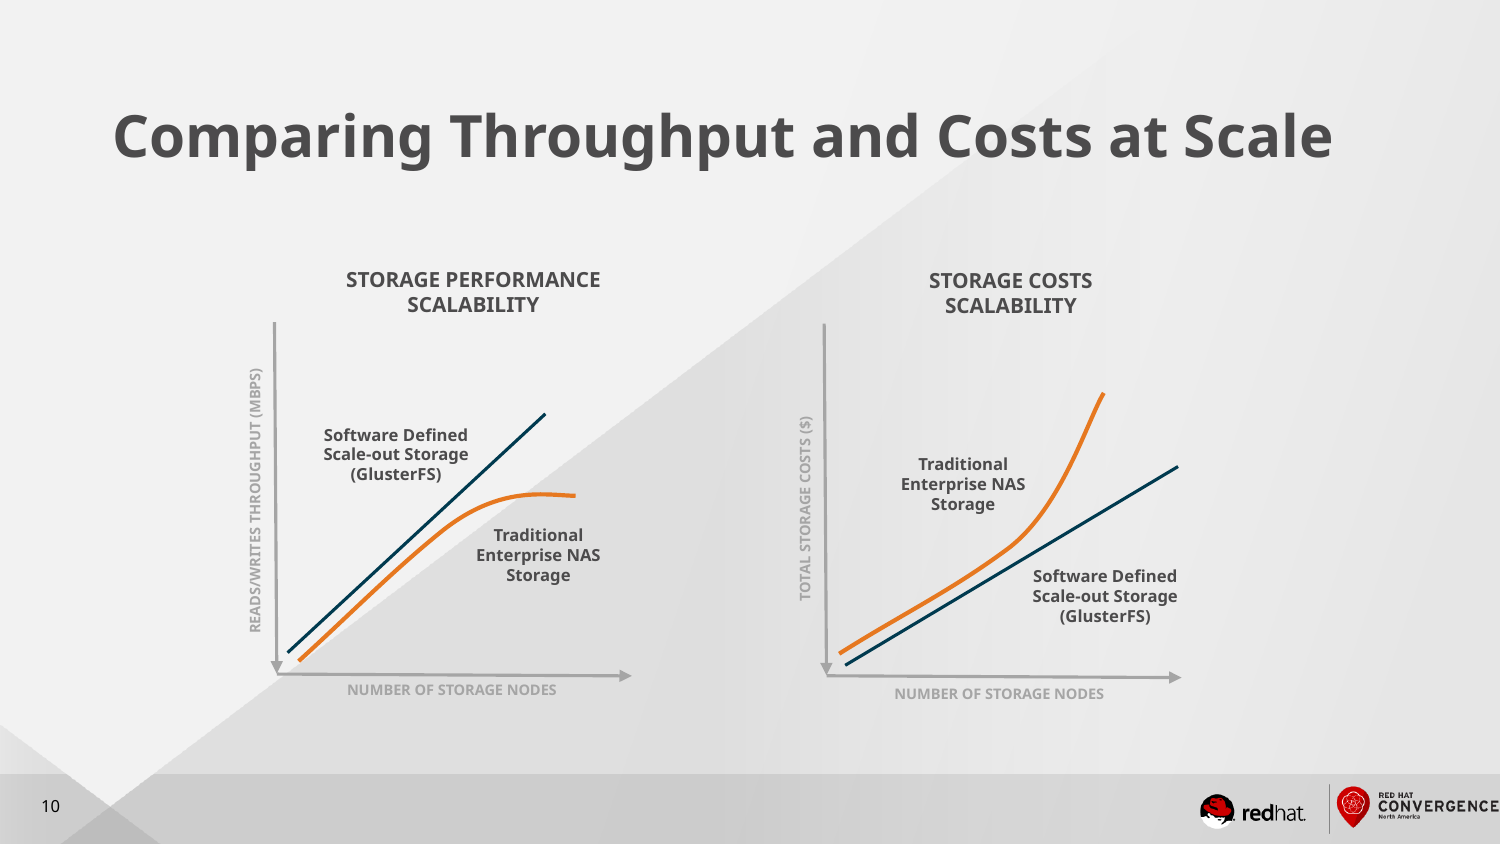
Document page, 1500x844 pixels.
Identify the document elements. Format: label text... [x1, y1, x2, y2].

text_box TOTAL STORAGE COSTS ($) [788, 347, 822, 670]
text_box NUMBER OF STORAGE NODES [290, 673, 613, 707]
text_box Software Defined Scale-out Storage (GlusterFS) [1008, 558, 1202, 634]
slide_number <number> [0, 786, 75, 832]
text_box NUMBER OF STORAGE NODES [838, 677, 1161, 711]
text_box STORAGE PERFORMANCE SCALABILITY [312, 258, 635, 325]
text_box STORAGE COSTS SCALABILITY [849, 260, 1172, 326]
title Comparing Throughput and Costs at Scale [112, 0, 1388, 169]
text_box READS/WRITES THROUGHPUT (MBPS) [238, 323, 272, 678]
text_box Software Defined Scale-out Storage (GlusterFS) [299, 416, 493, 493]
text_box Traditional Enterprise NAS Storage [881, 446, 1046, 522]
picture [0, 0, 1500, 844]
text_box Traditional Enterprise NAS Storage [457, 517, 620, 594]
